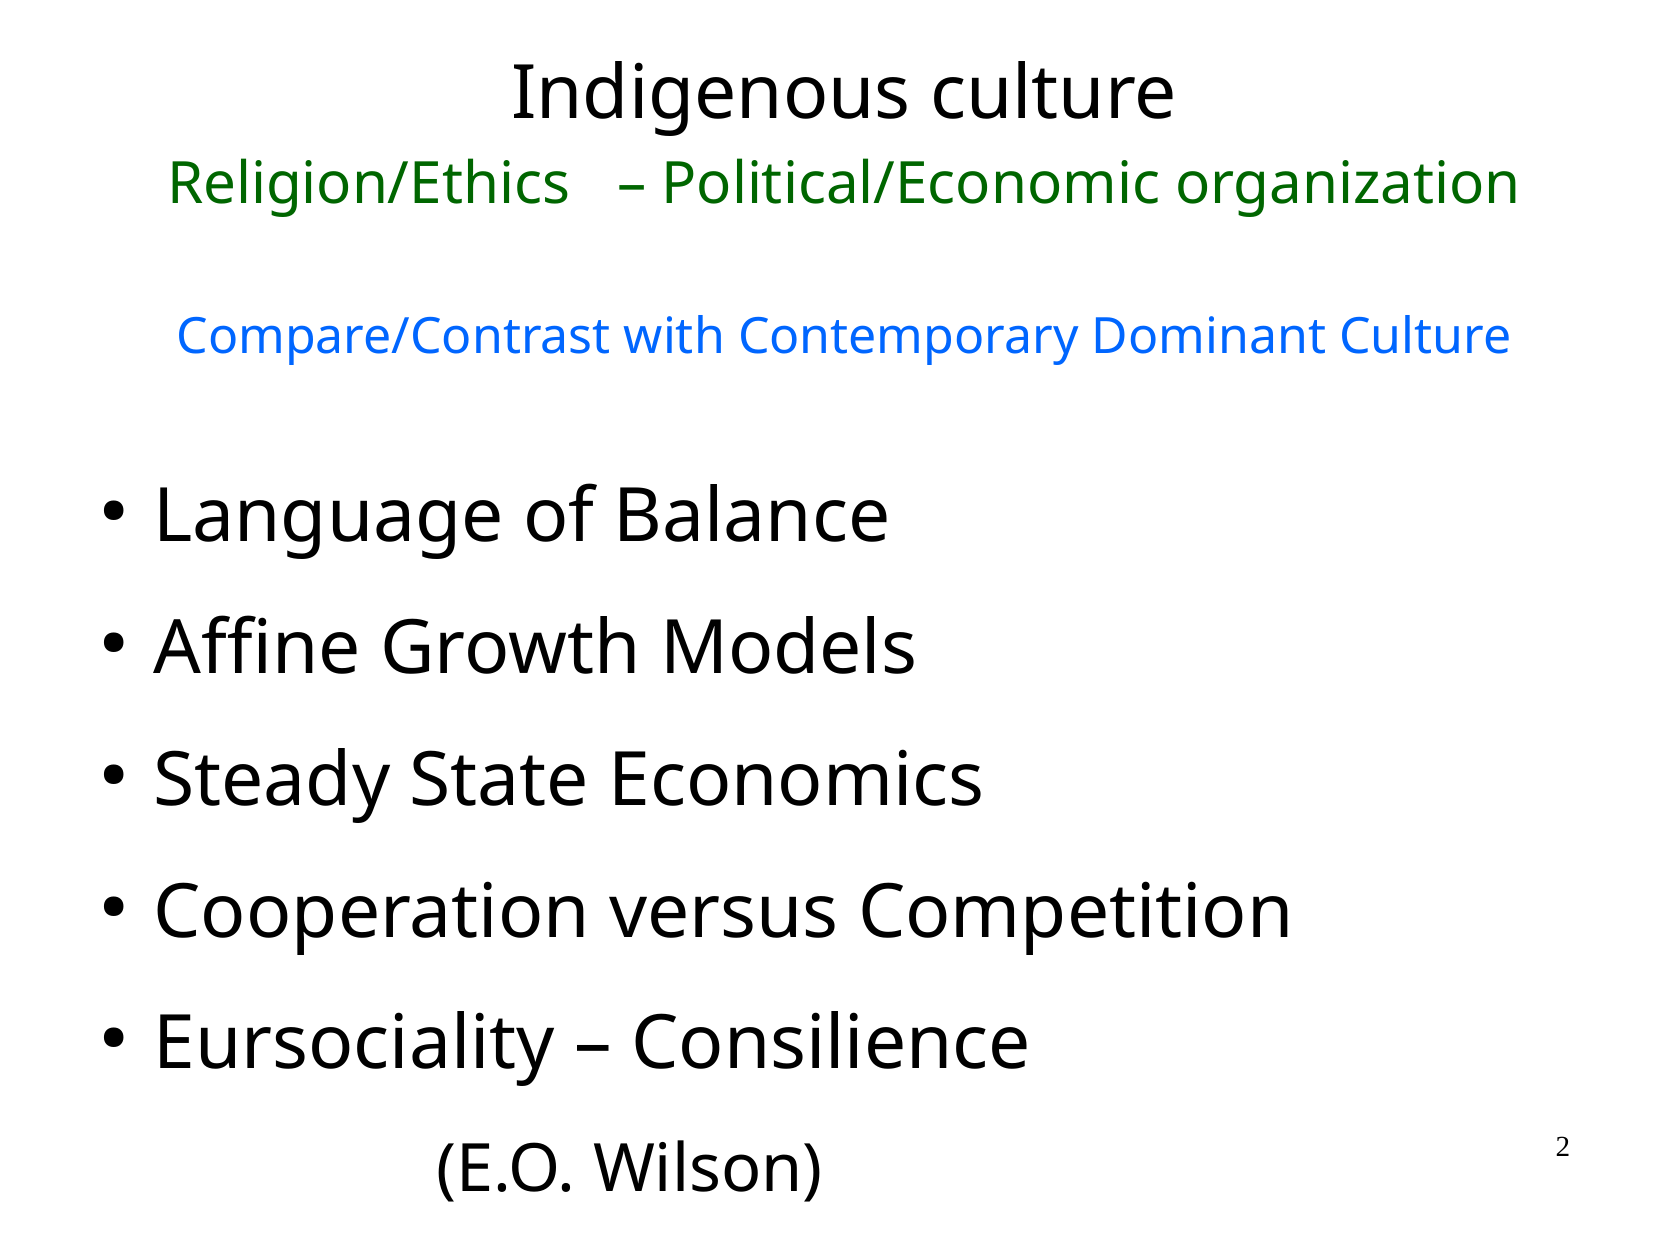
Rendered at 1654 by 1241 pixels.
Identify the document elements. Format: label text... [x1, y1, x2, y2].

title Indigenous culture Religion/Ethics – Political/Economic organization Compare/Contrast with Contemporary Dominant Culture [82, 57, 1571, 350]
list Language of Balance Affine Growth Models Steady State Economics Cooperation versus Competition Eursociality – Consilience (E.O. Wilson) [82, 461, 1571, 1166]
